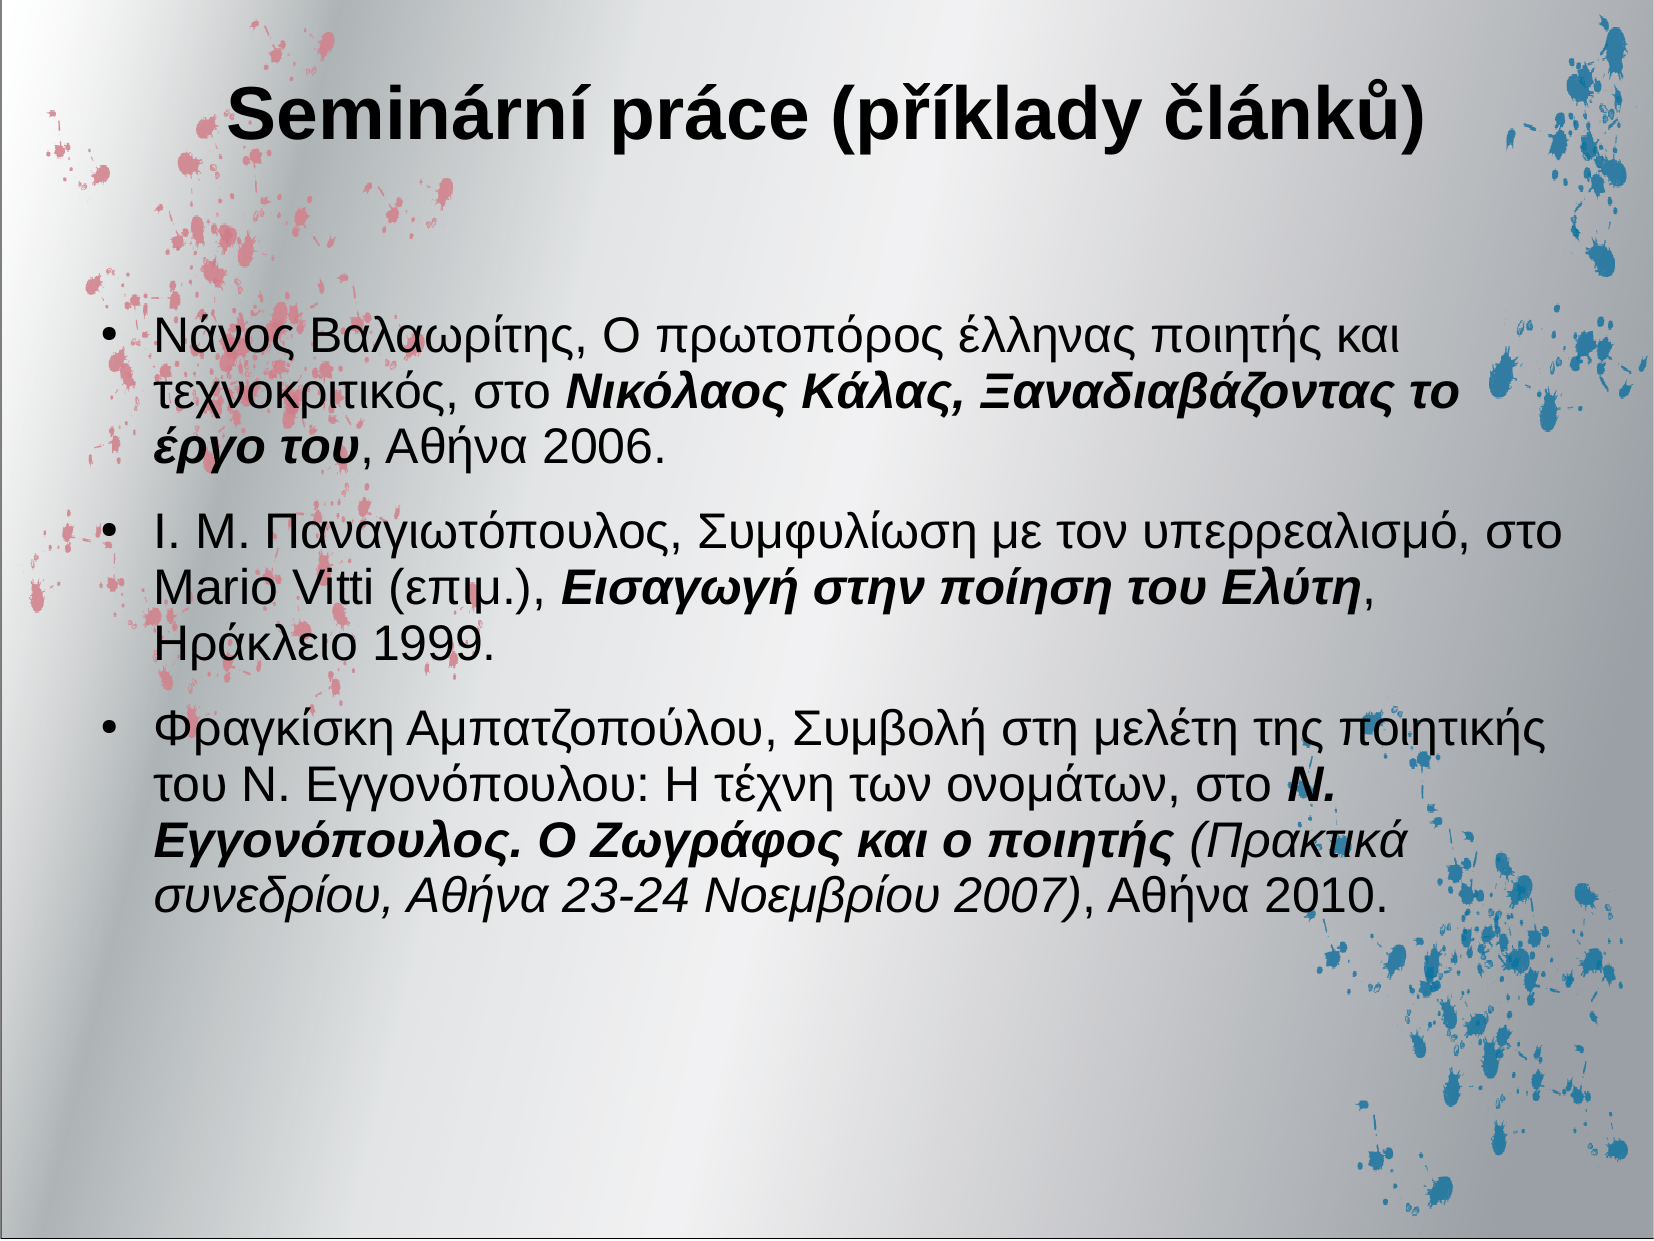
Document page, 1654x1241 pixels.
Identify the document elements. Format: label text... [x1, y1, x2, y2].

title Seminární práce (příklady článků) [82, 49, 1571, 178]
picture [0, 0, 1654, 1241]
list Νάνος Βαλαωρίτης, Ο πρωτοπόρος έλληνας ποιητής και τεχνοκριτικός, στο Νικόλαος Κάλας, Ξαναδιαβάζοντας το έργο του, Αθήνα 2006. Ι. Μ. Παναγιωτόπουλος, Συμφυλίωση με τον υπερρεαλισμό, στο Mario Vitti (επιμ.), Εισαγωγή στην ποίηση του Ελύτη, Ηράκλειο 1999. Φραγκίσκη Αμπατζοπούλου, Συμβολή στη μελέτη της ποιητικής του Ν. Εγγονόπουλου: Η τέχνη των ονομάτων, στο Ν. Εγγονόπουλος. Ο Ζωγράφος και ο ποιητής (Πρακτικά συνεδρίου, Αθήνα 23-24 Νοεμβρίου 2007), Αθήνα 2010. [82, 212, 1571, 1109]
